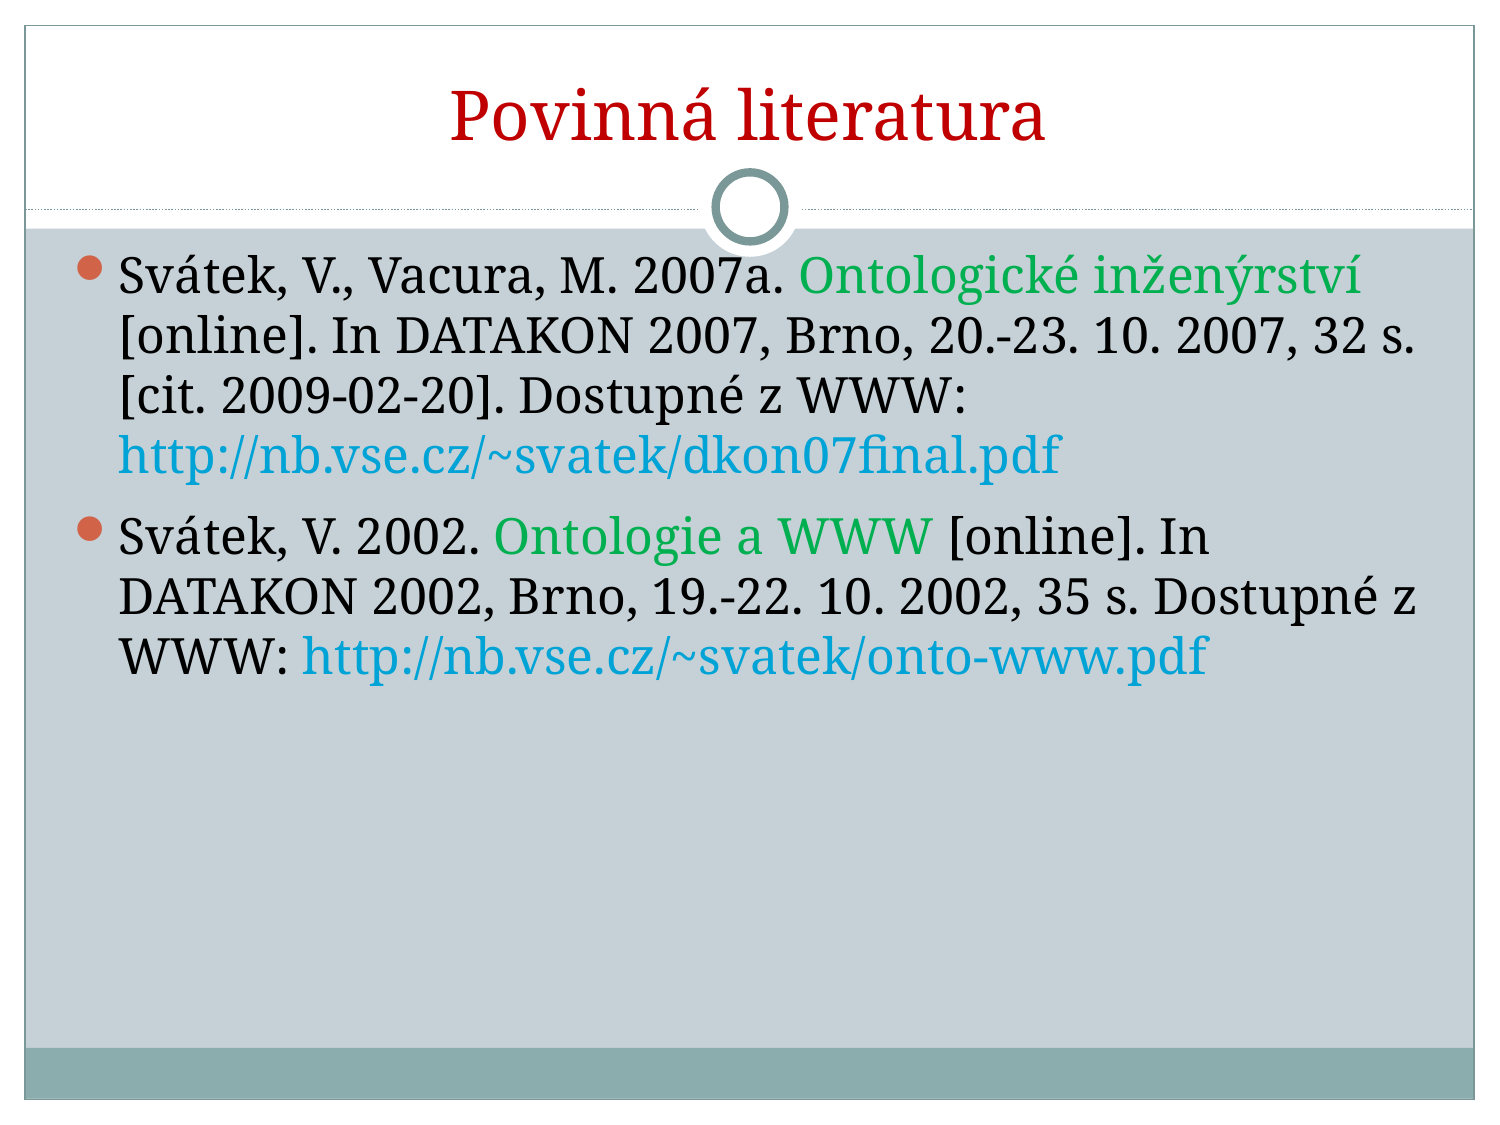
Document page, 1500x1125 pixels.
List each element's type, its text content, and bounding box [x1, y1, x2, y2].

list Svátek, V., Vacura, M. 2007a. Ontologické inženýrství [online]. In DATAKON 2007, Brno, 20.-23. 10. 2007, 32 s. [cit. 2009-02-20]. Dostupné z WWW: http://nb.vse.cz/~svatek/dkon07final.pdf Svátek, V. 2002. Ontologie a WWW [online]. In DATAKON 2002, Brno, 19.-22. 10. 2002, 35 s. Dostupné z WWW: http://nb.vse.cz/~svatek/onto-www.pdf [59, 236, 1455, 987]
title Povinná literatura [49, 37, 1450, 162]
